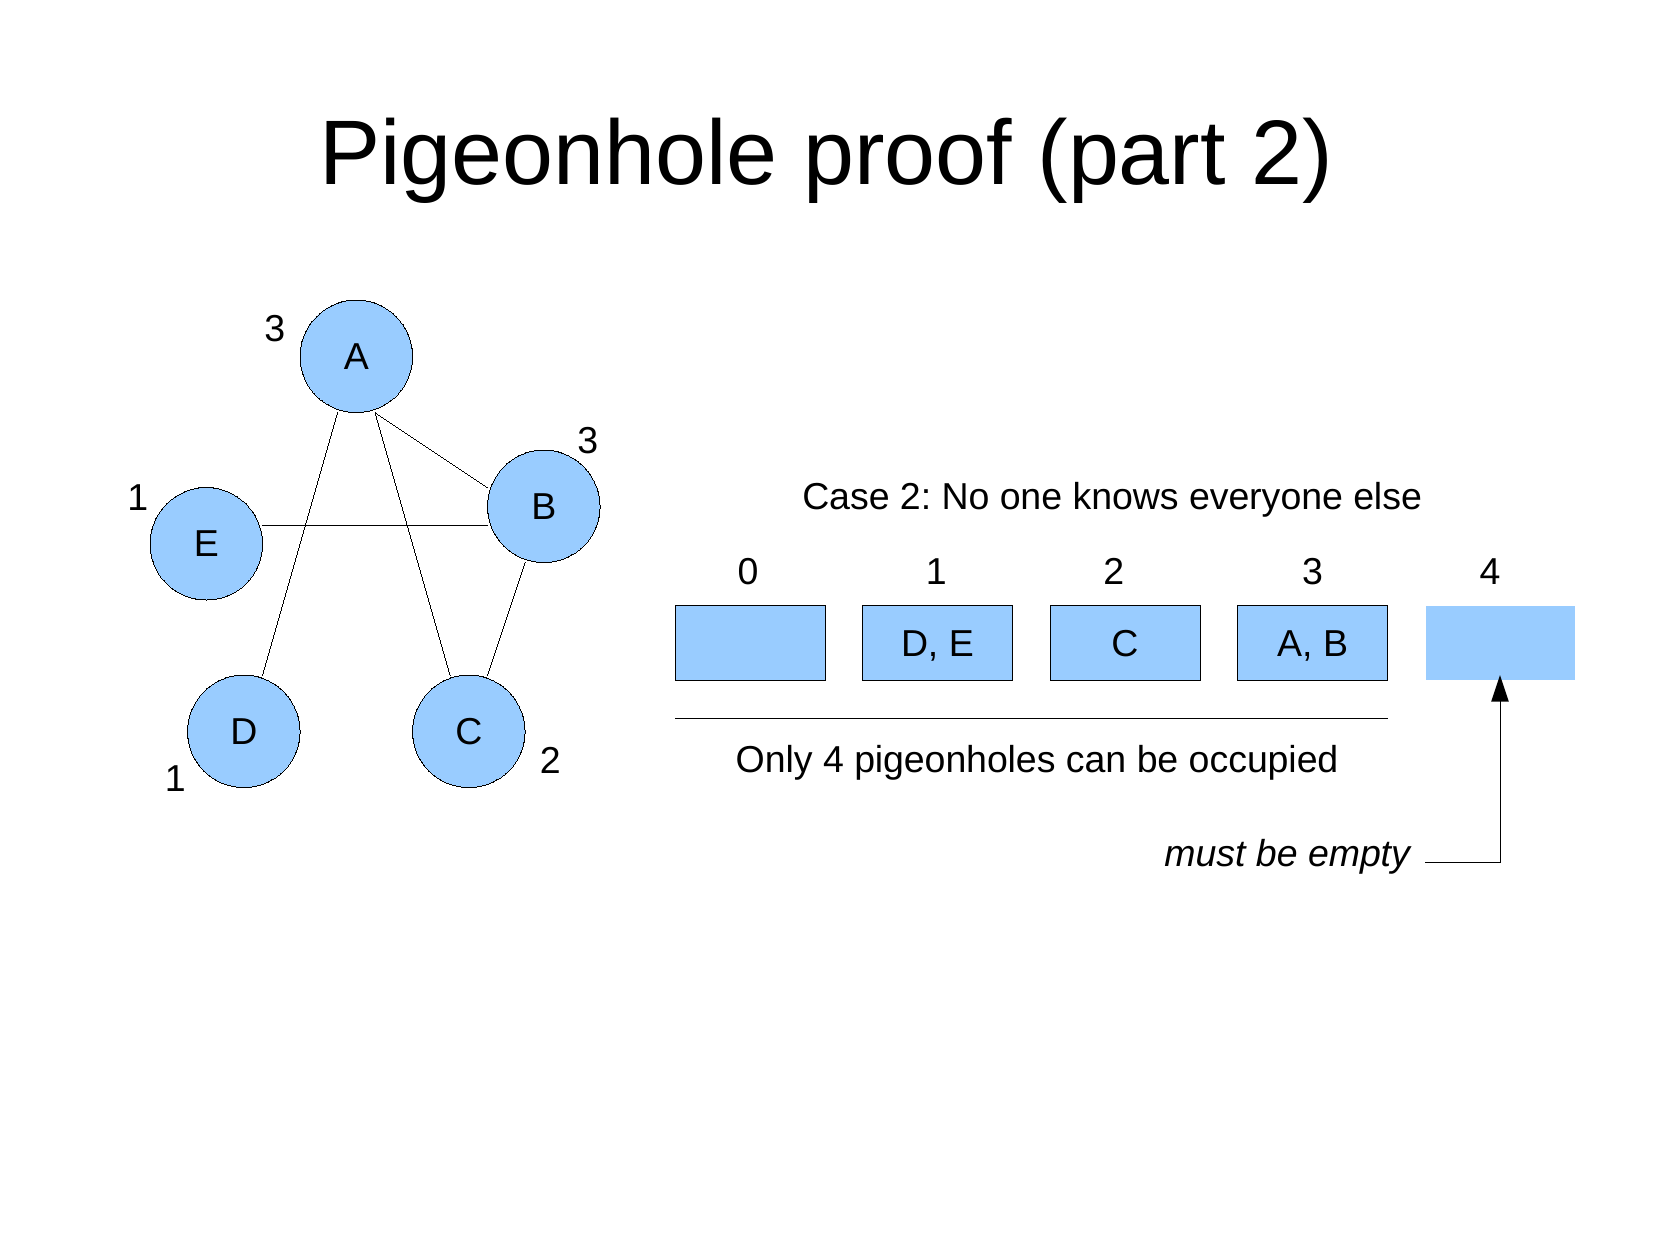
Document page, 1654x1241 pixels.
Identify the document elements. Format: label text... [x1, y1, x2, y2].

text_box 3 [249, 300, 301, 357]
text_box Case 2: No one knows everyone else [787, 468, 1437, 526]
text_box [1425, 605, 1576, 681]
text_box 0 1 2 3 4 [712, 543, 1518, 601]
text_box must be empty [1149, 825, 1426, 882]
text_box 3 [562, 412, 601, 470]
text_box C [1050, 605, 1201, 681]
text_box [675, 605, 826, 681]
text_box C [412, 675, 526, 788]
text_box E [150, 487, 263, 601]
text_box D, E [862, 605, 1013, 681]
text_box B [487, 450, 601, 563]
text_box D [187, 675, 301, 788]
text_box 2 [525, 731, 576, 827]
text_box A [300, 300, 413, 413]
title Pigeonhole proof (part 2) [82, 56, 1571, 250]
text_box 1 [112, 469, 163, 527]
text_box A, B [1237, 605, 1388, 681]
text_box 1 [150, 750, 188, 807]
text_box Only 4 pigeonholes can be occupied [720, 730, 1354, 788]
